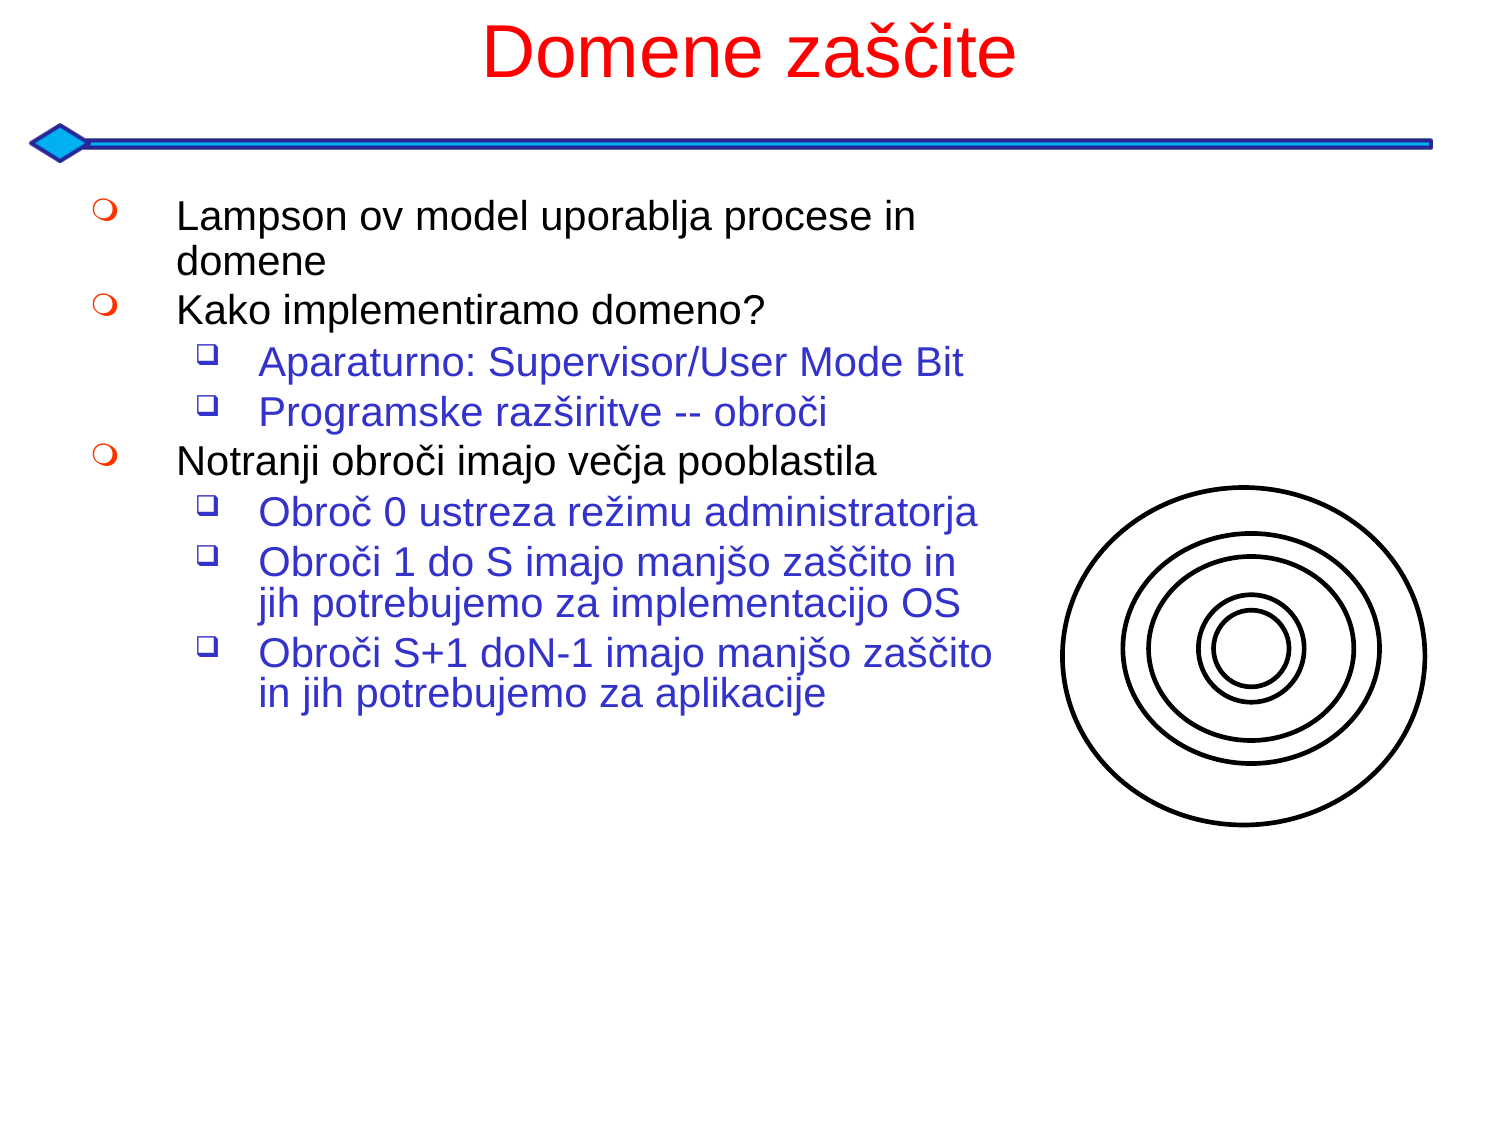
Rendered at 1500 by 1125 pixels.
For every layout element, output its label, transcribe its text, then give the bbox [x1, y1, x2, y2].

list Lampson ov model uporablja procese in domene Kako implementiramo domeno? Aparaturno: Supervisor/User Mode Bit Programske razširitve -- obroči Notranji obroči imajo večja pooblastila Obroč 0 ustreza režimu administratorja Obroči 1 do S imajo manjšo zaščito in jih potrebujemo za implementacijo OS Obroči S+1 doN-1 imajo manjšo zaščito in jih potrebujemo za aplikacije [74, 187, 1025, 1125]
picture [28, 122, 1434, 164]
title Domene zaščite [88, 0, 1412, 113]
